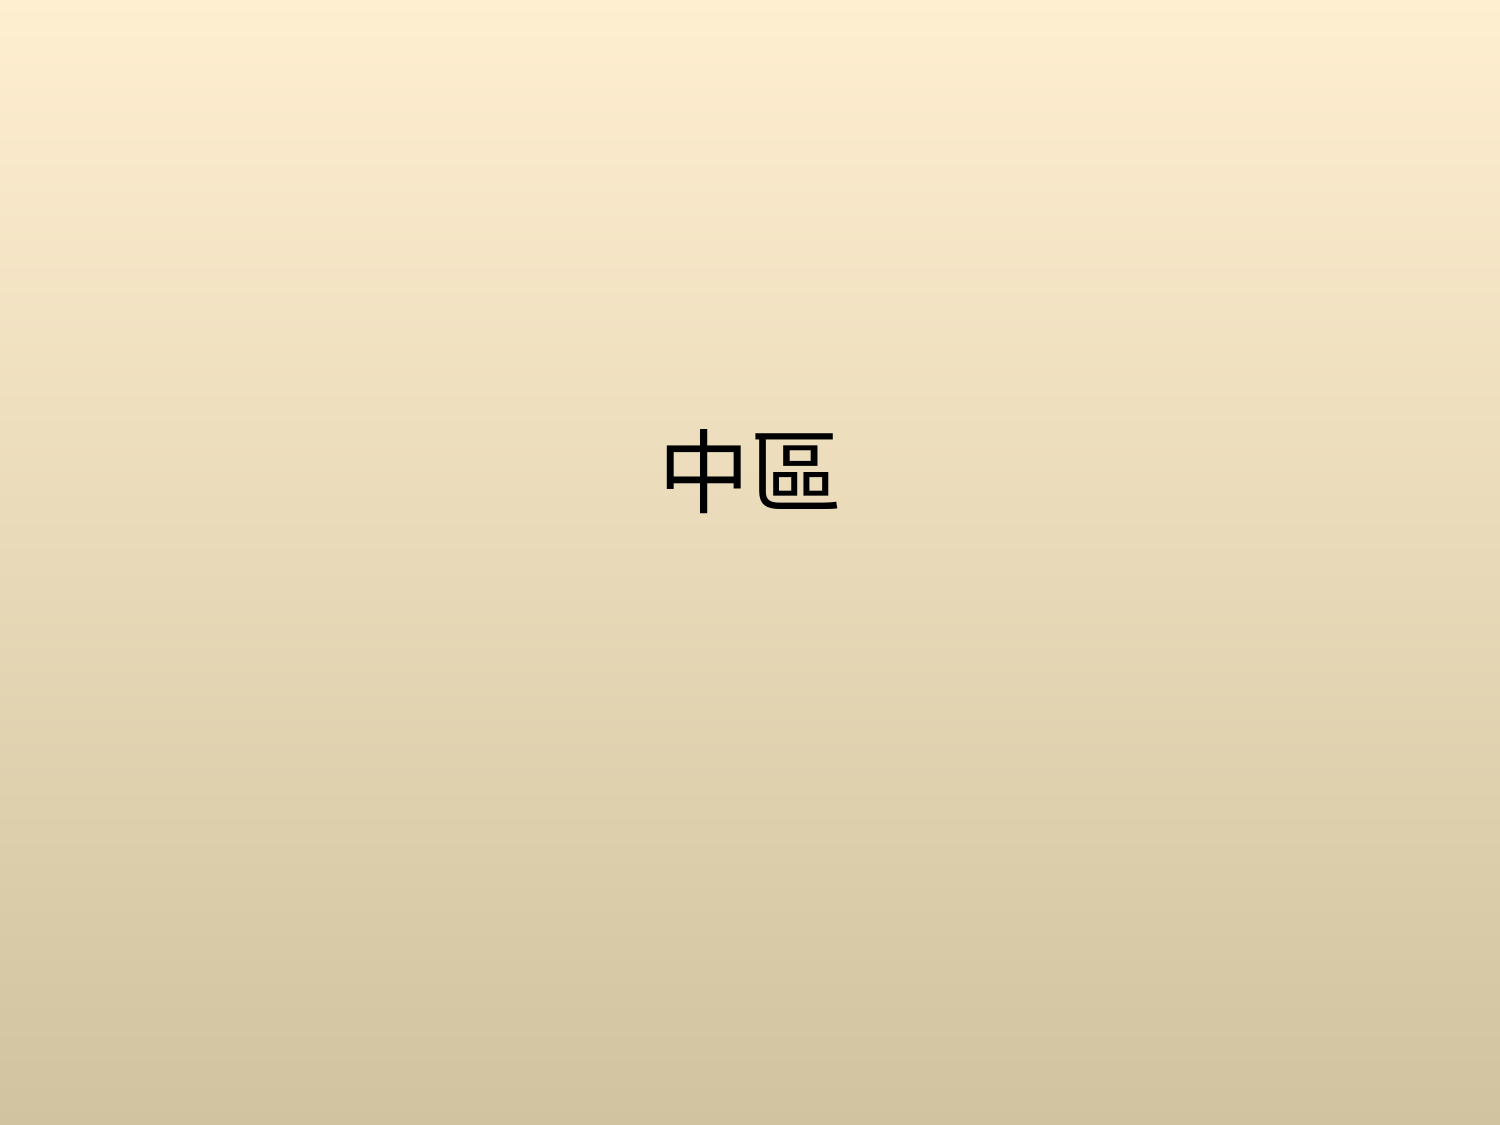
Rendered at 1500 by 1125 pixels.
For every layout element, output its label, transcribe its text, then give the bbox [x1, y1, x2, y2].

title 中區 [112, 349, 1388, 591]
